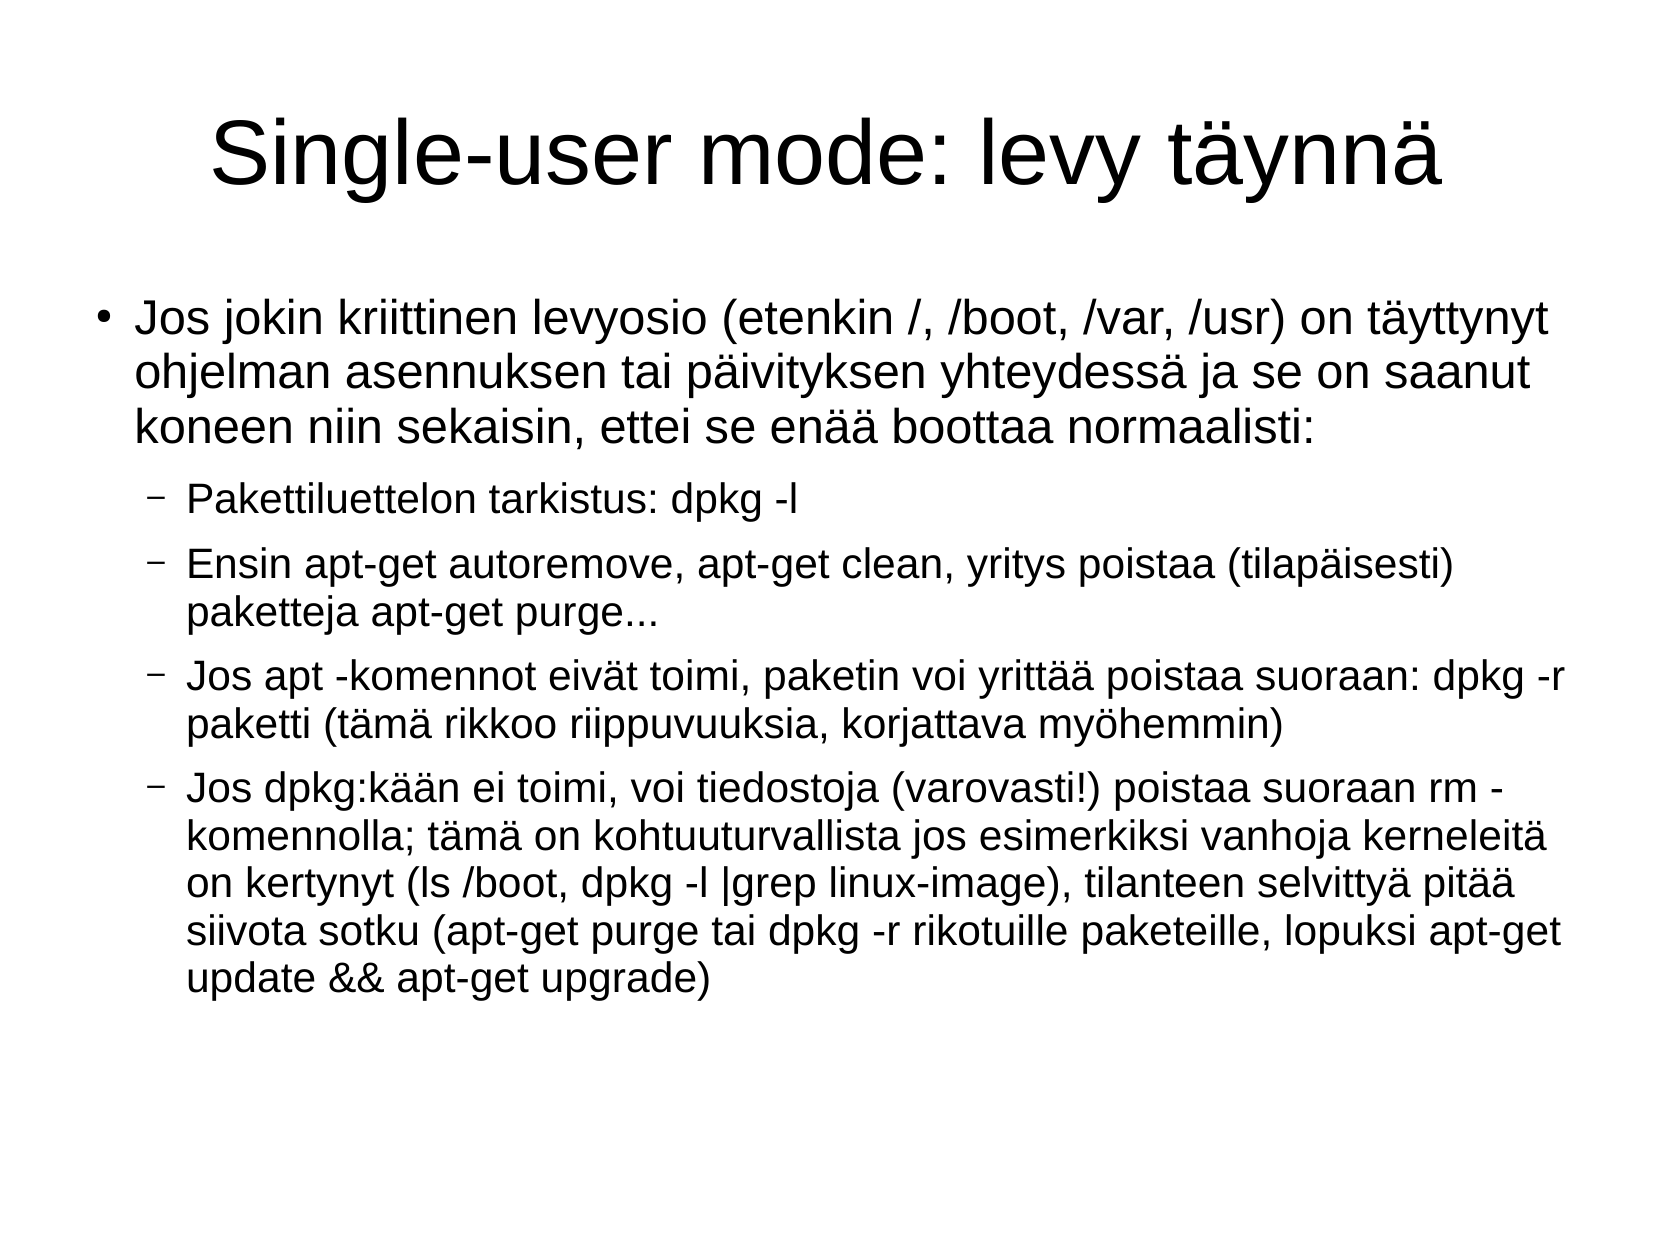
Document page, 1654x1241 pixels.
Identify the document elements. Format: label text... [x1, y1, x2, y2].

title Single-user mode: levy täynnä [82, 49, 1571, 257]
list Jos jokin kriittinen levyosio (etenkin /, /boot, /var, /usr) on täyttynyt ohjelman asennuksen tai päivityksen yhteydessä ja se on saanut koneen niin sekaisin, ettei se enää boottaa normaalisti: Pakettiluettelon tarkistus: dpkg -l Ensin apt-get autoremove, apt-get clean, yritys poistaa (tilapäisesti) paketteja apt-get purge... Jos apt -komennot eivät toimi, paketin voi yrittää poistaa suoraan: dpkg -r paketti (tämä rikkoo riippuvuuksia, korjattava myöhemmin) Jos dpkg:kään ei toimi, voi tiedostoja (varovasti!) poistaa suoraan rm -komennolla; tämä on kohtuuturvallista jos esimerkiksi vanhoja kerneleitä on kertynyt (ls /boot, dpkg -l |grep linux-image), tilanteen selvittyä pitää siivota sotku (apt-get purge tai dpkg -r rikotuille paketeille, lopuksi apt-get update && apt-get upgrade) [82, 290, 1571, 1010]
